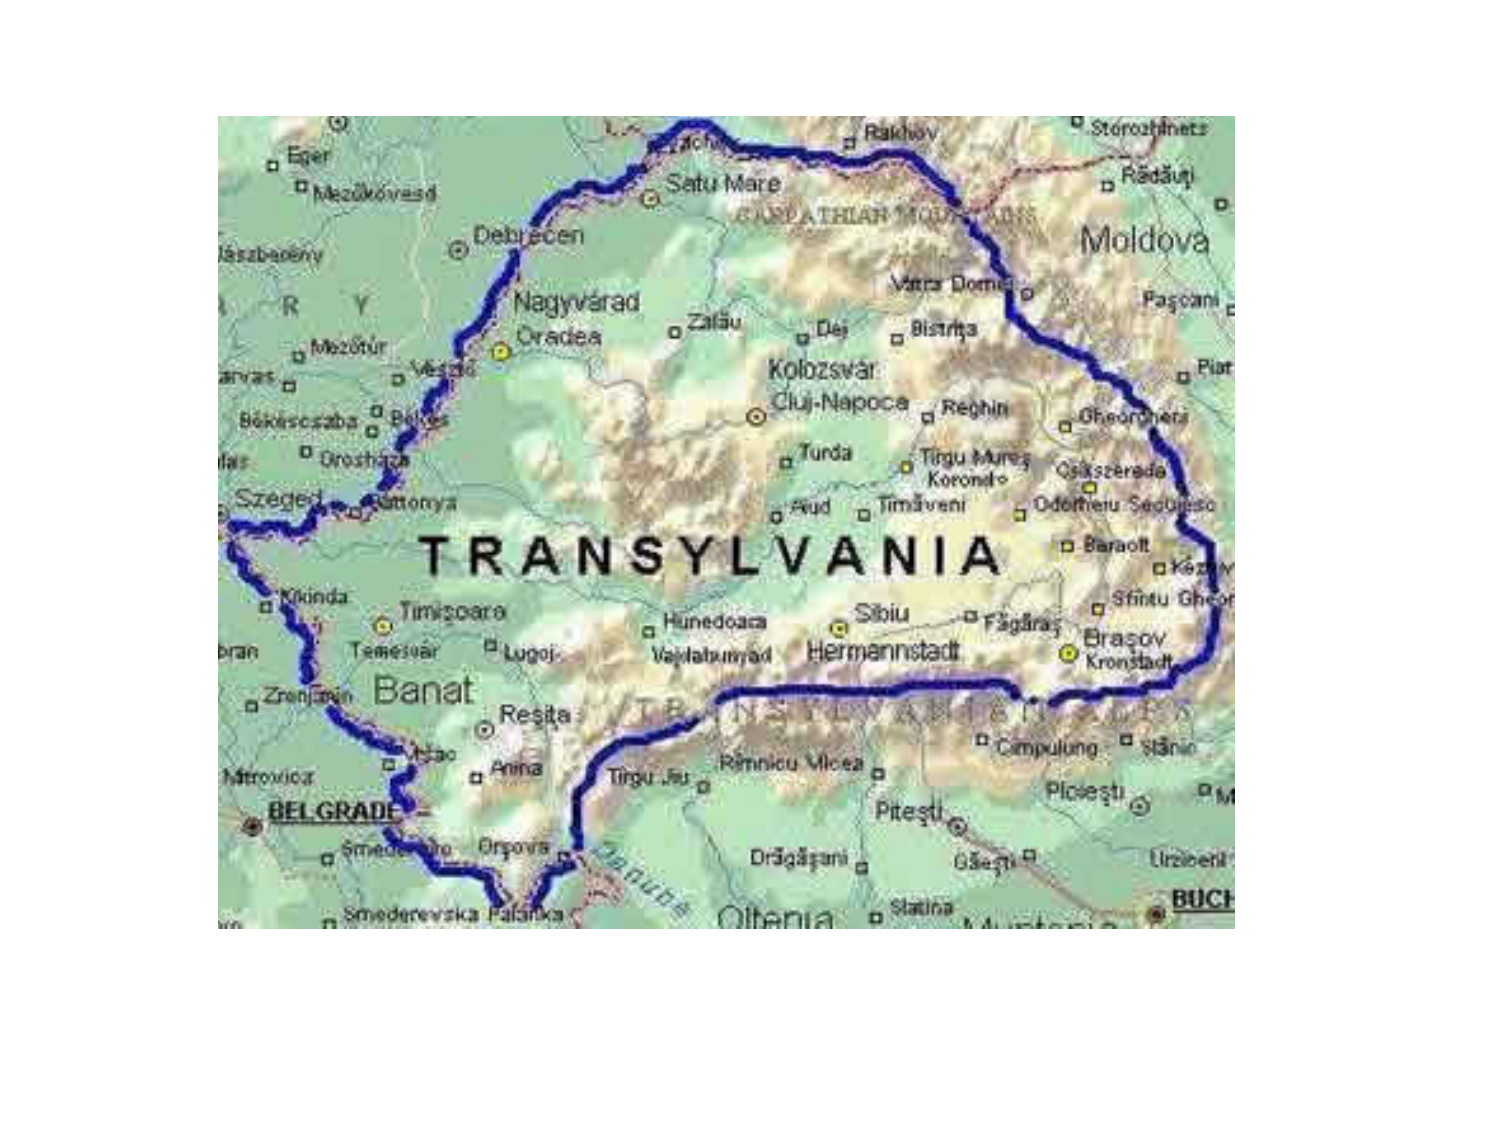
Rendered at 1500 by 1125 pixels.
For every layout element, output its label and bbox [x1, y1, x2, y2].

picture [218, 116, 1235, 929]
